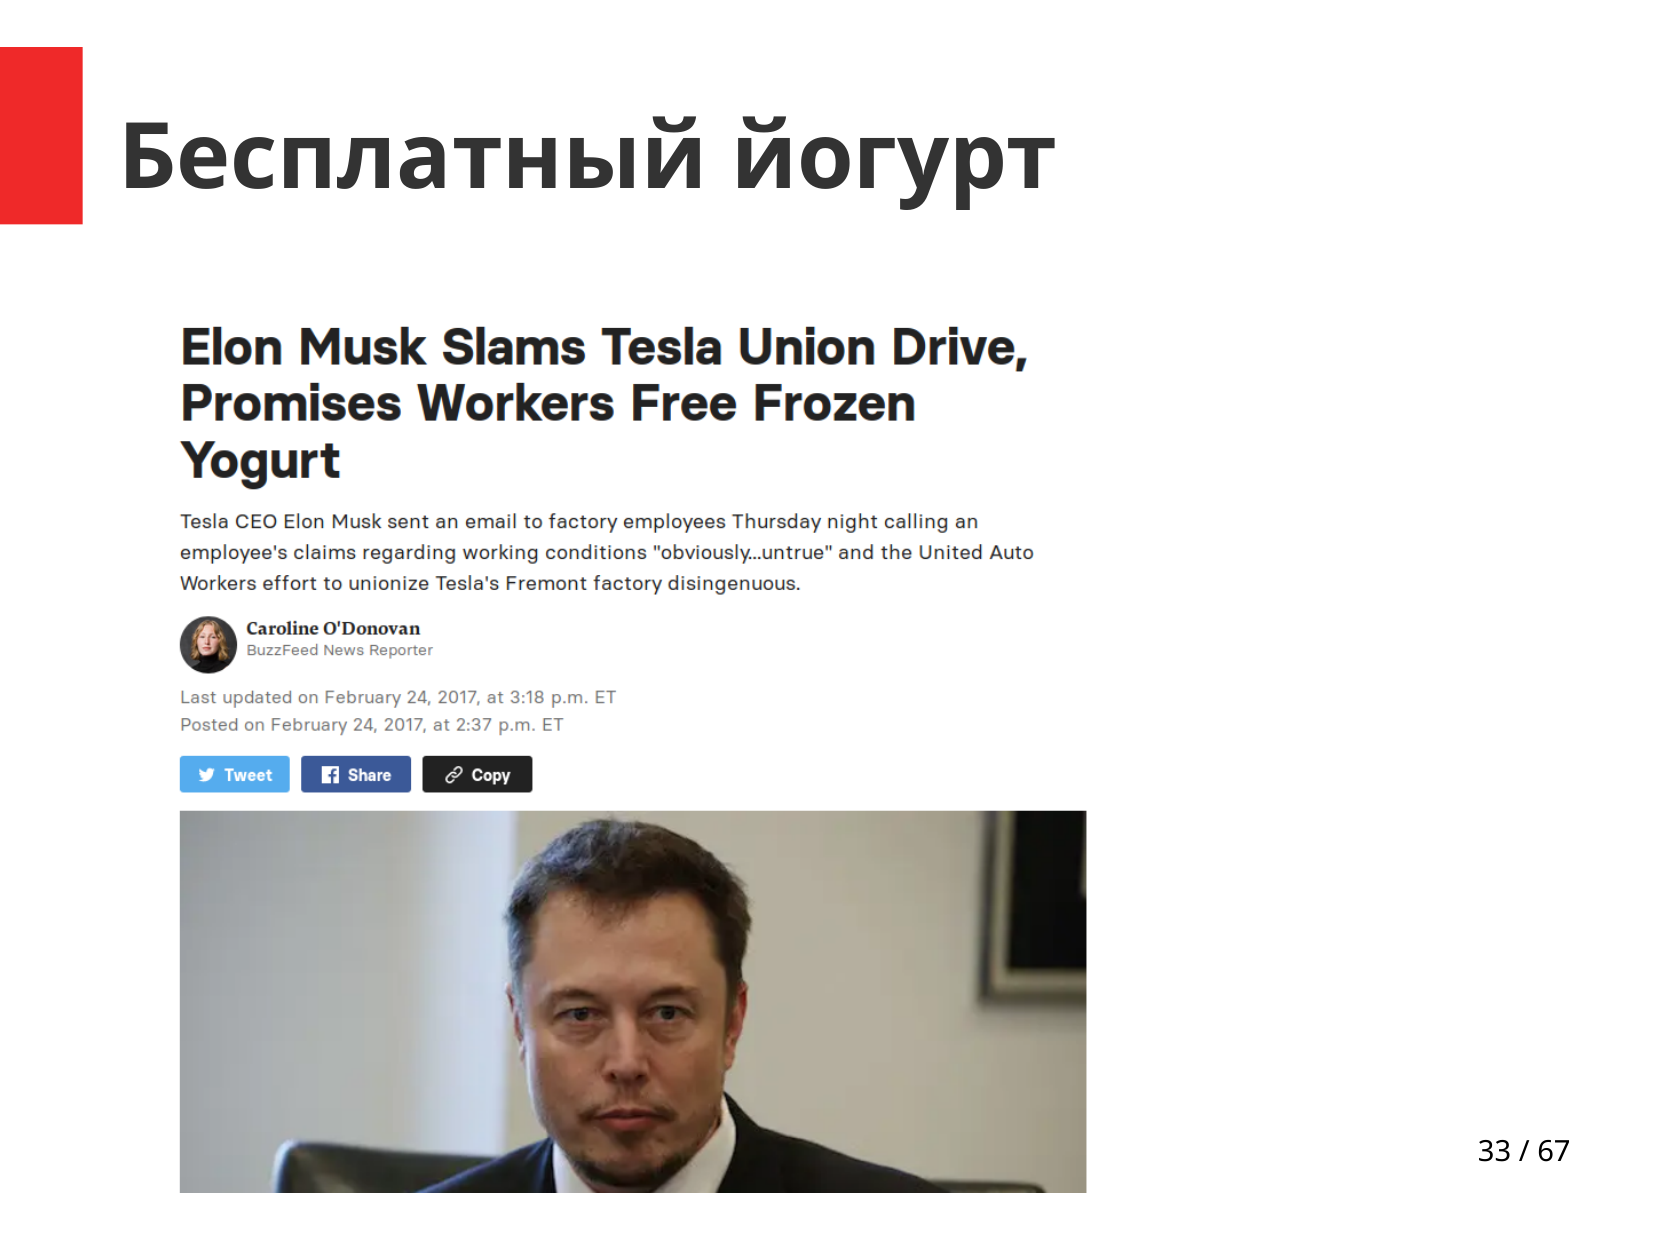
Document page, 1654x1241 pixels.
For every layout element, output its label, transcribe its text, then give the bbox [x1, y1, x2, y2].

picture [141, 320, 1201, 1193]
title Бесплатный йогурт [118, 49, 1571, 257]
